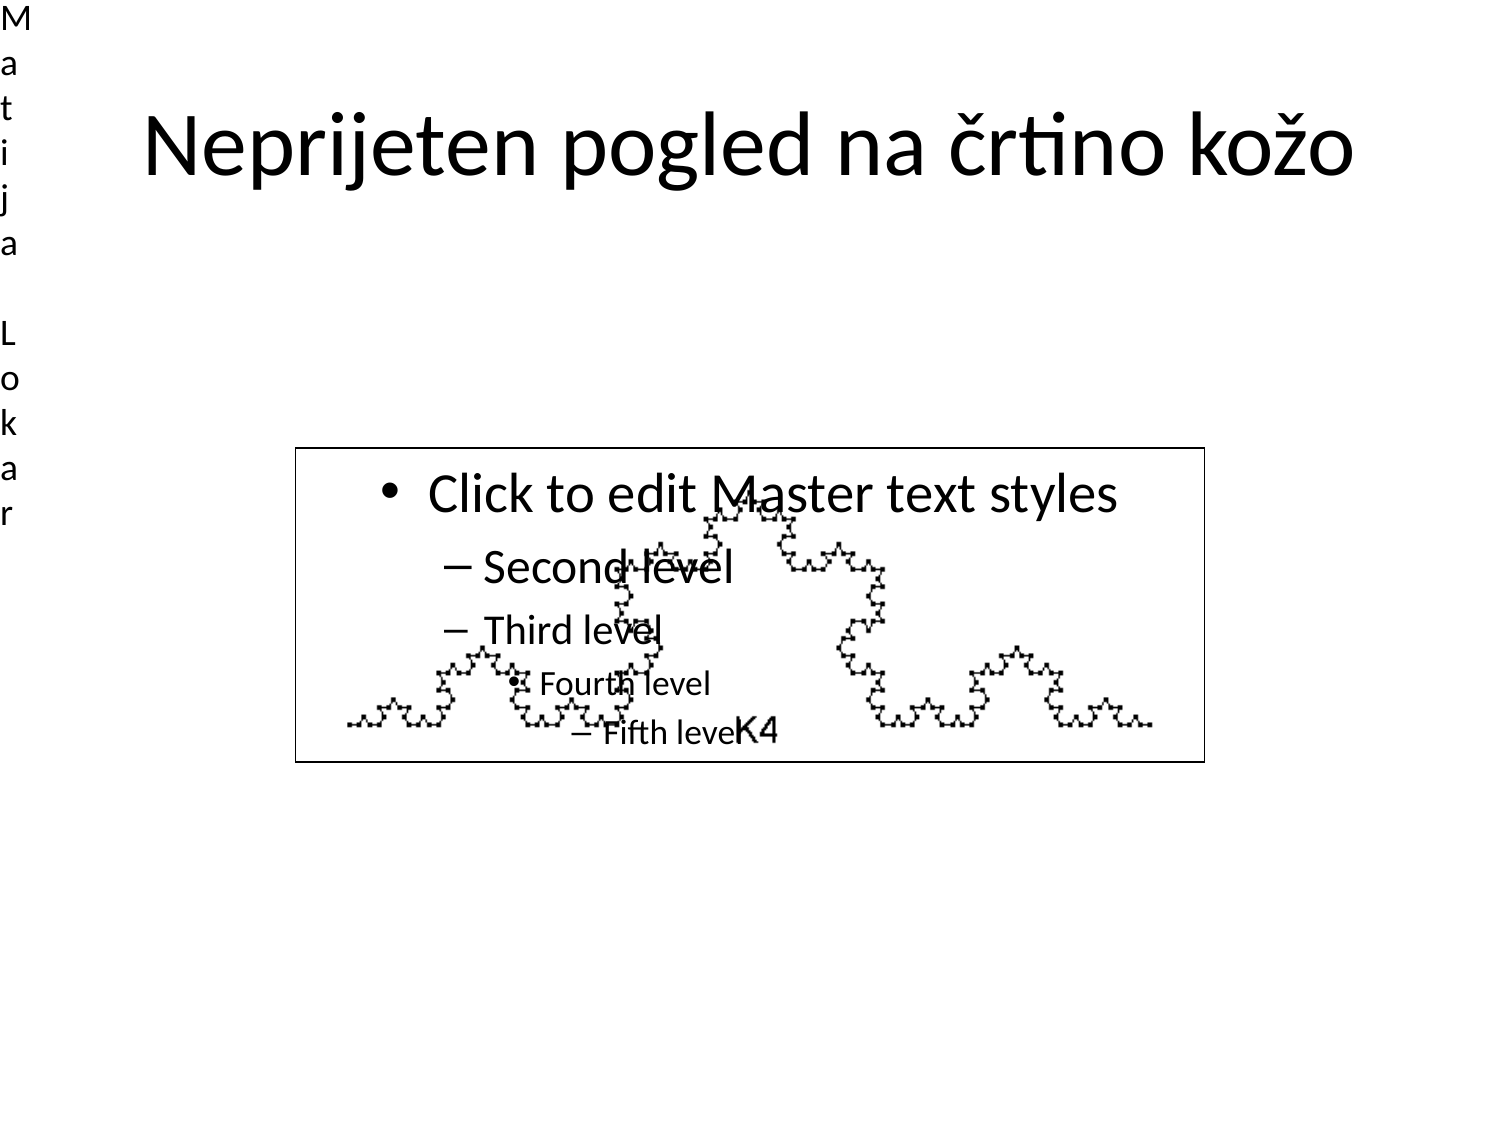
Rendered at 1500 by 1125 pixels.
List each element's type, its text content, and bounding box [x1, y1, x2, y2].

title Neprijeten pogled na črtino kožo [75, 45, 1425, 233]
picture [296, 448, 1204, 762]
